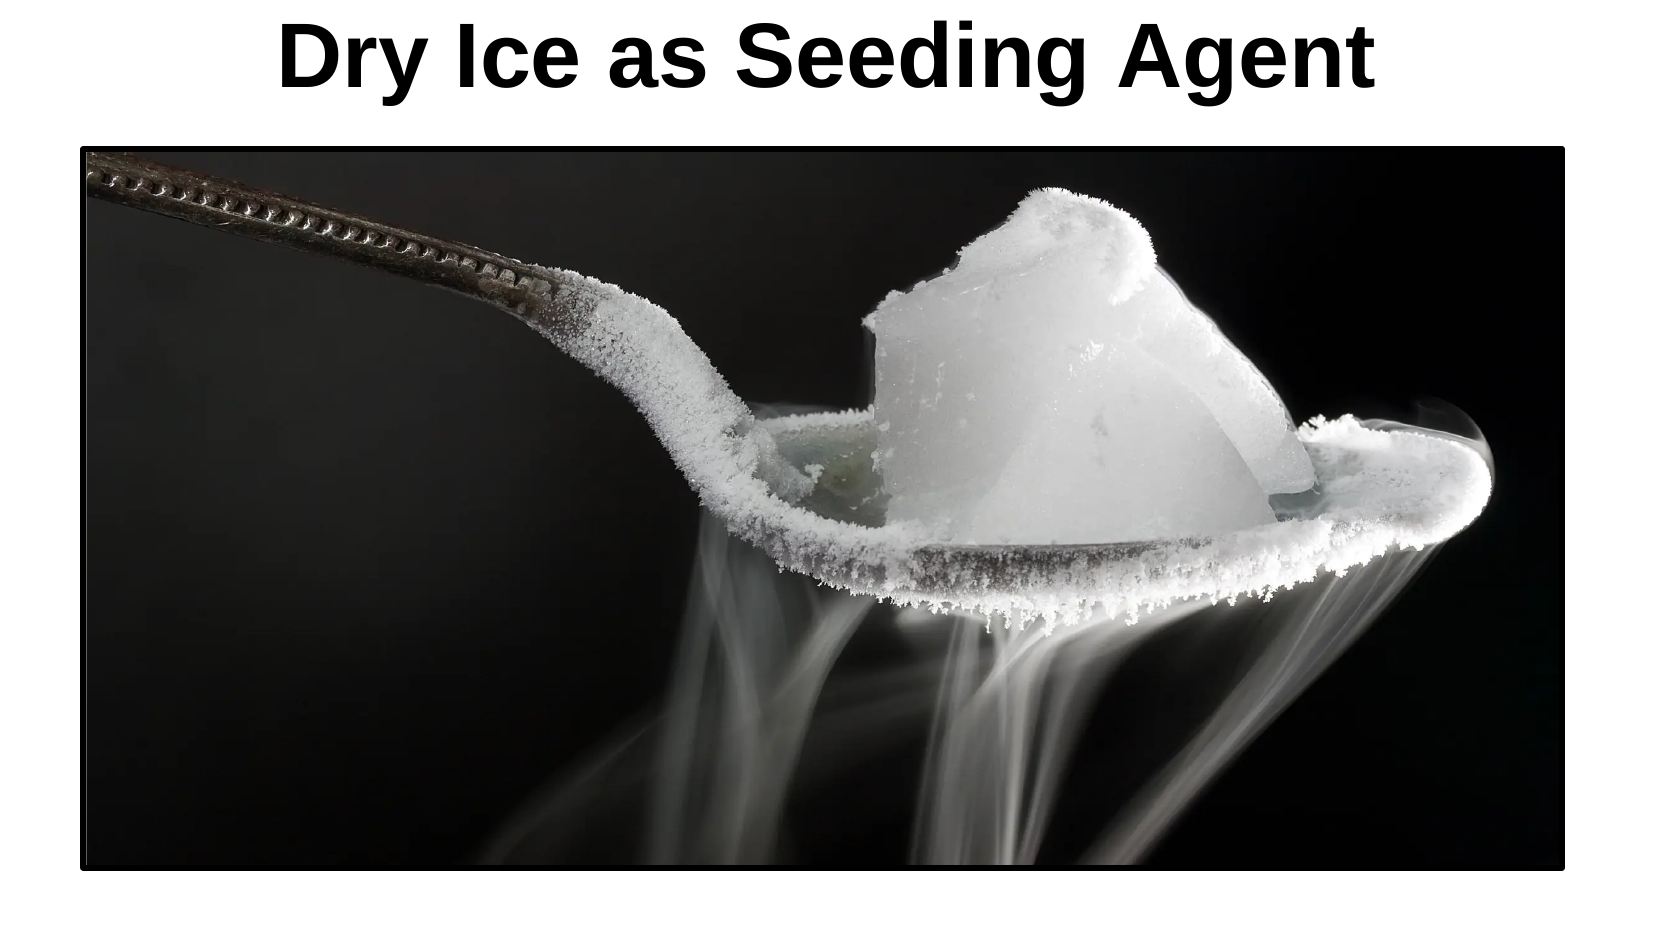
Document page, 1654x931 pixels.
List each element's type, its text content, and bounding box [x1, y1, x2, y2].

picture [86, 152, 1560, 865]
title Dry Ice as Seeding Agent [0, 2, 1654, 113]
